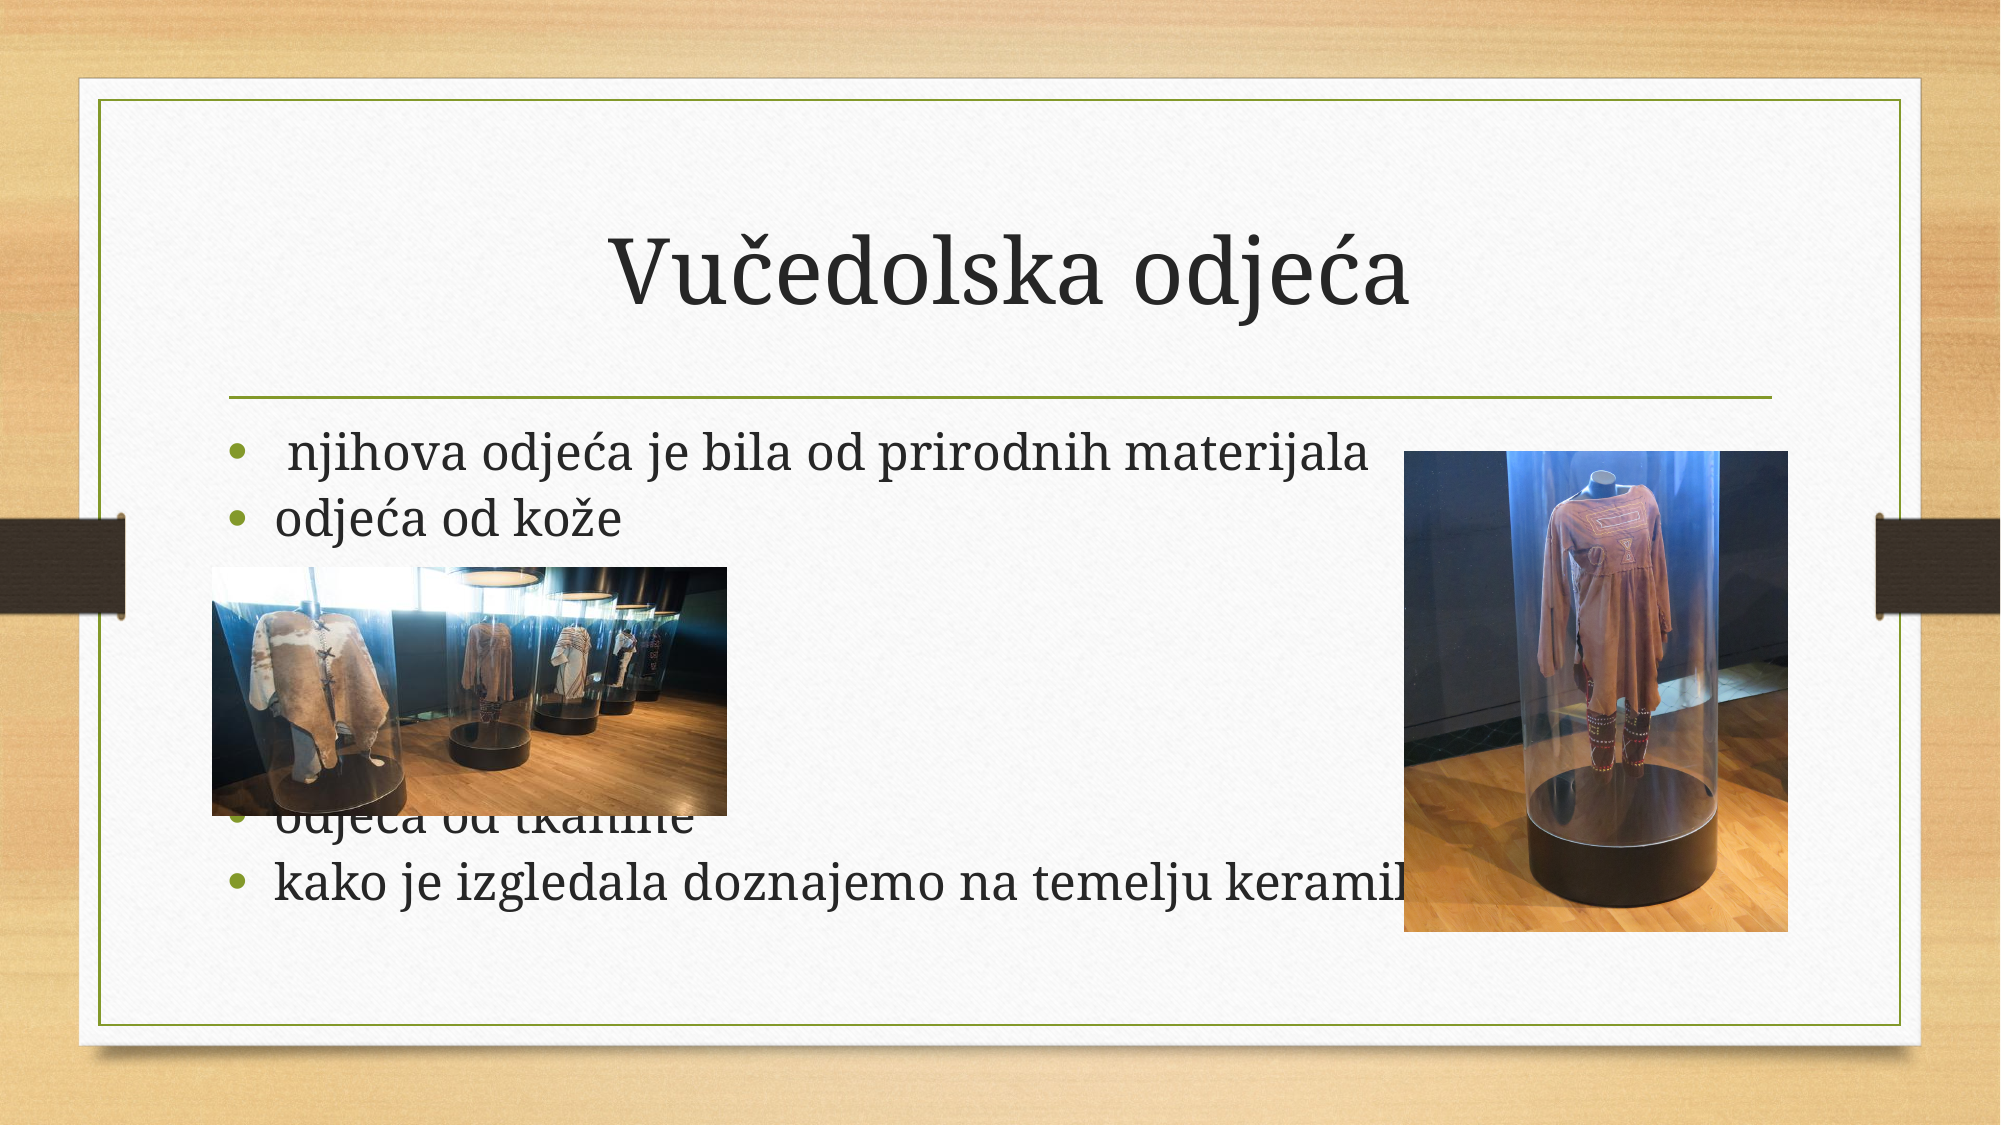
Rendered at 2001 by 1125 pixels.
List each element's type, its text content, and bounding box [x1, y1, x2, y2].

picture [1404, 451, 1788, 932]
picture [212, 567, 727, 816]
title Vučedolska odjeća [212, 161, 1788, 376]
list njihova odjeća je bila od prirodnih materijala odjeća od kože odjeća od tkanine kako je izgledala doznajemo na temelju keramike [212, 419, 1788, 964]
